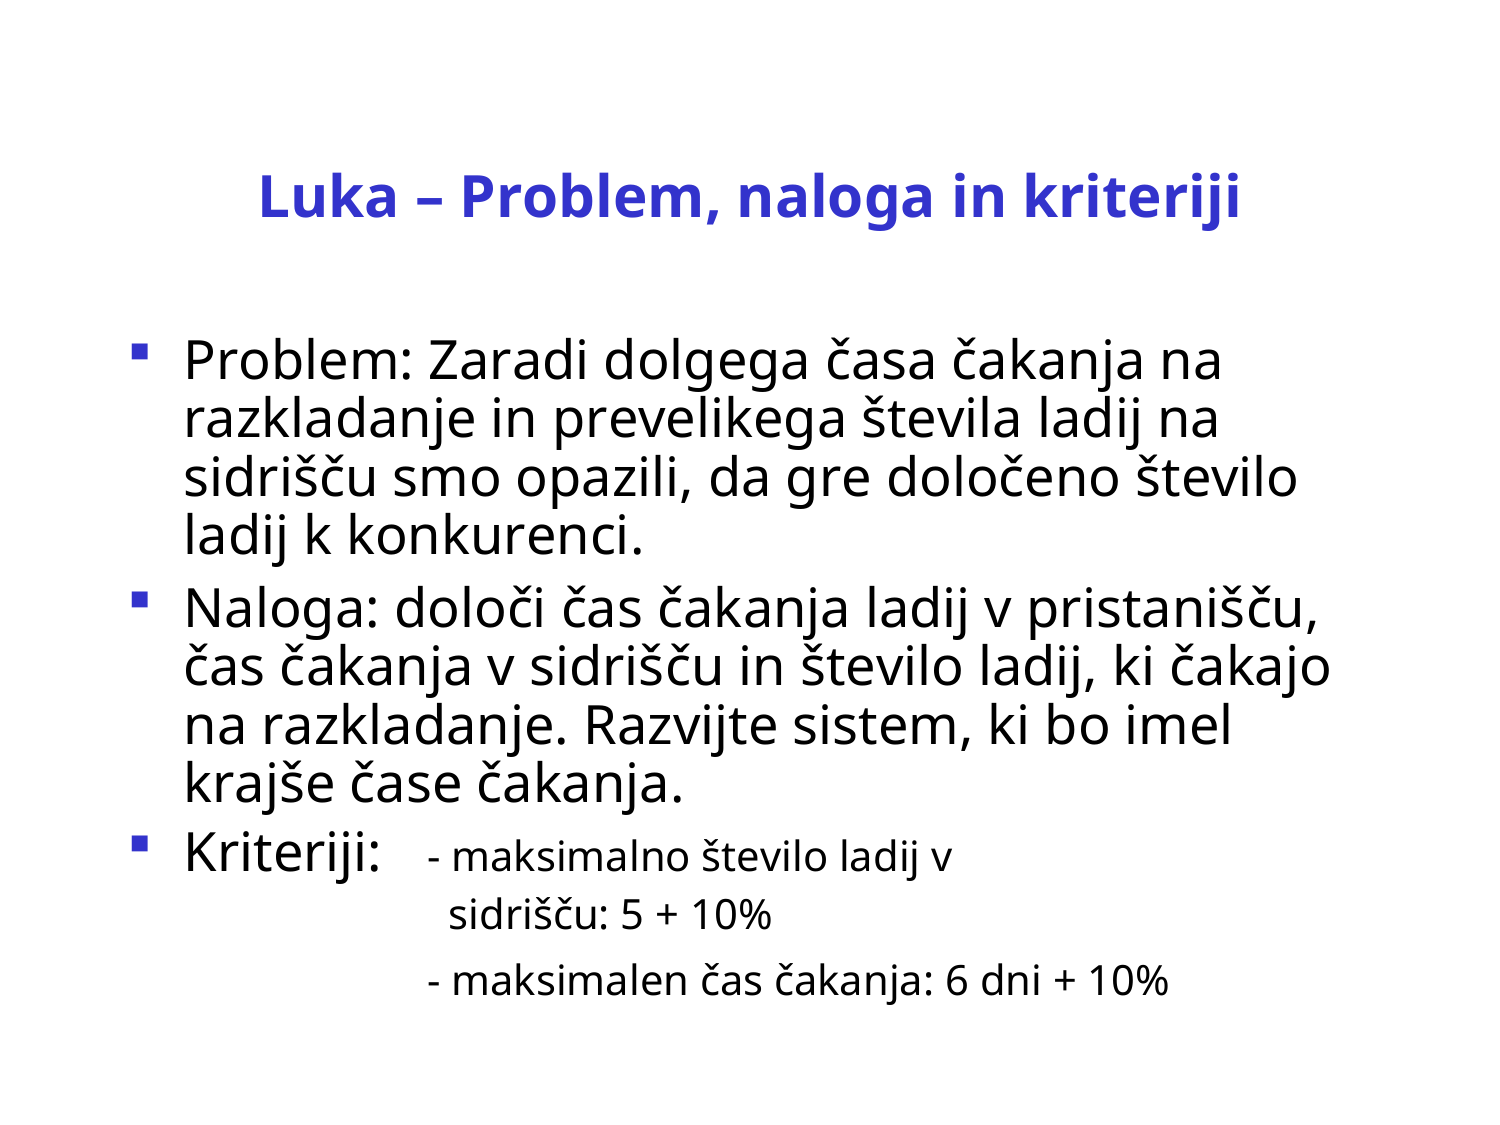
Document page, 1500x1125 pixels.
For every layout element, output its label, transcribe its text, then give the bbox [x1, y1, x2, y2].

list Problem: Zaradi dolgega časa čakanja na razkladanje in prevelikega števila ladij na sidrišču smo opazili, da gre določeno število ladij k konkurenci. Naloga: določi čas čakanja ladij v pristanišču, čas čakanja v sidrišču in število ladij, ki čakajo na razkladanje. Razvijte sistem, ki bo imel krajše čase čakanja. Kriteriji: - maksimalno število ladij v sidrišču: 5 + 10% - maksimalen čas čakanja: 6 dni + 10% [112, 324, 1388, 1001]
title Luka – Problem, naloga in kriteriji [112, 99, 1388, 288]
